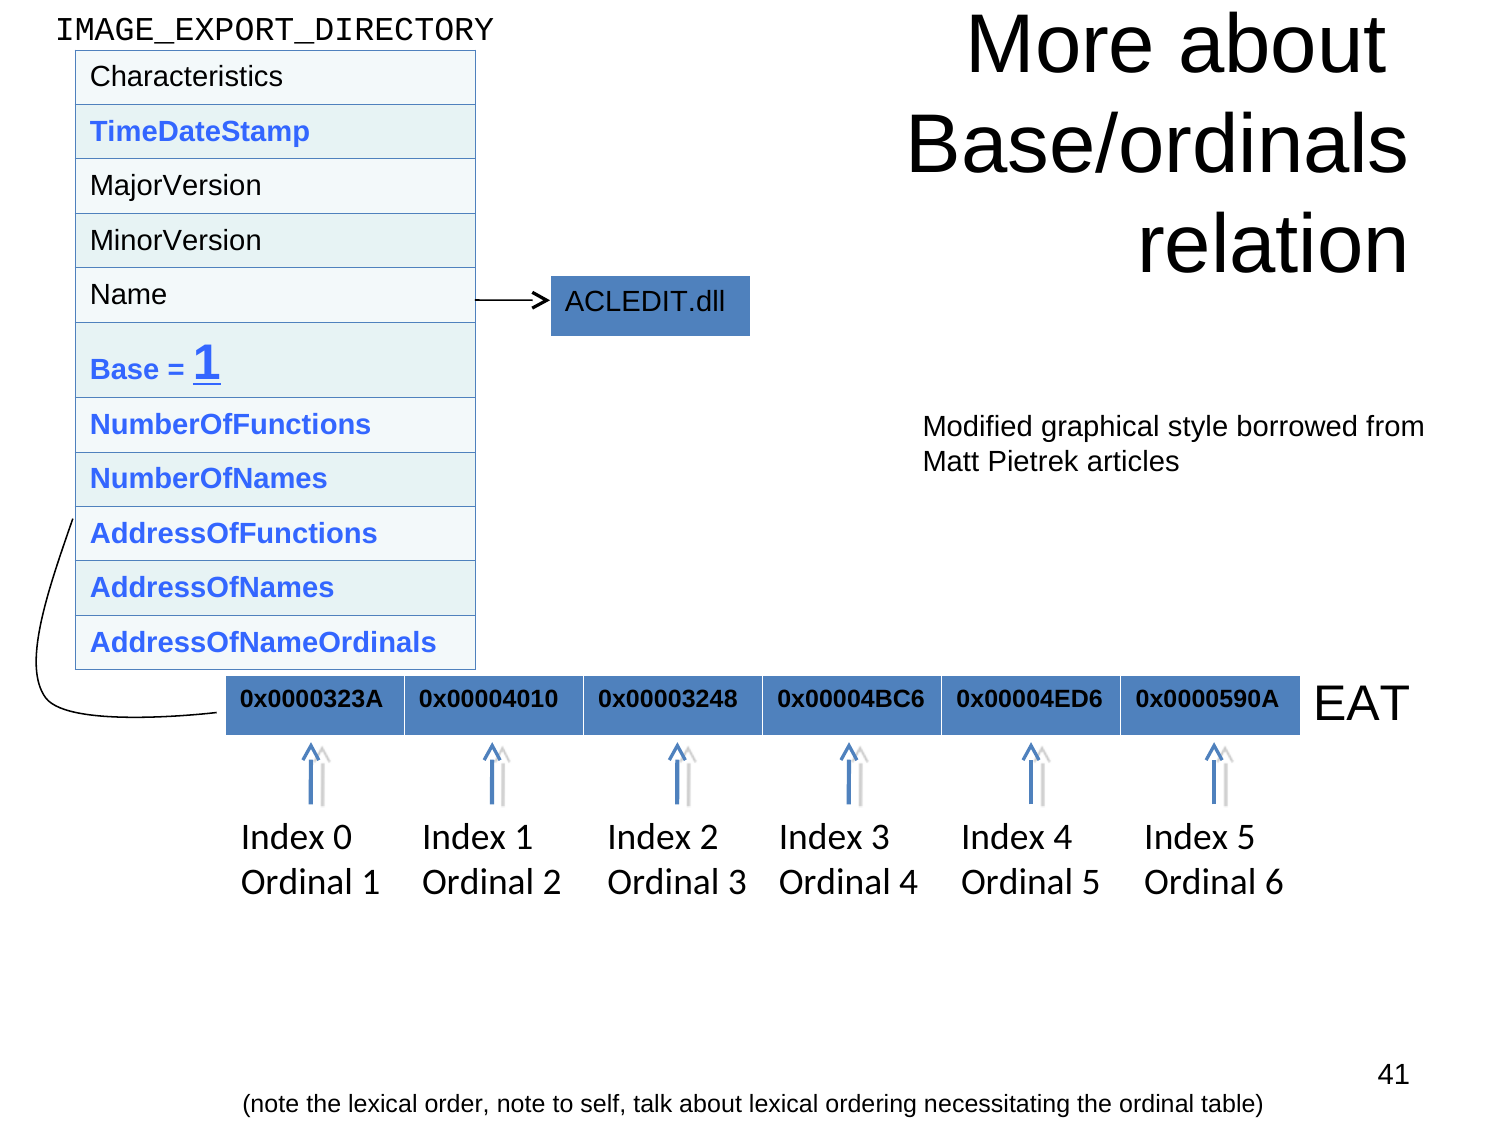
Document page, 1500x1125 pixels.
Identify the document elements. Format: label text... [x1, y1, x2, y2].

text_box Index 4 Ordinal 5 [946, 804, 1116, 910]
table_cell Base = 1 [76, 323, 475, 397]
text_box (note the lexical order, note to self, talk about lexical ordering necessitating the ordinal table) [227, 1079, 1282, 1125]
table_cell Name [76, 268, 475, 322]
table_cell AddressOfNames [76, 561, 475, 615]
text_box EAT [1298, 662, 1426, 738]
table_cell TimeDateStamp [76, 105, 475, 158]
text_box Index 2 Ordinal 3 [592, 804, 762, 910]
text_box Index 3 Ordinal 4 [764, 804, 934, 910]
text_box Index 5 Ordinal 6 [1129, 804, 1299, 910]
table_header ACLEDIT.dll [551, 276, 750, 336]
text_box Modified graphical style borrowed from Matt Pietrek articles [907, 399, 1449, 486]
table_cell AddressOfFunctions [76, 507, 475, 560]
text_box IMAGE_EXPORT_DIRECTORY [39, 0, 510, 56]
table_cell AddressOfNameOrdinals [76, 616, 475, 669]
table_cell NumberOfNames [76, 453, 475, 506]
table_header 0x00004BC6 [763, 676, 941, 735]
table_header 0x00003248 [584, 676, 762, 735]
table_cell MajorVersion [76, 159, 475, 213]
text_box Index 1 Ordinal 2 [407, 804, 577, 910]
table_header Characteristics [76, 56, 475, 104]
table_header 0x00004ED6 [942, 676, 1120, 735]
table_header 0x0000590A [1121, 676, 1298, 735]
table_cell MinorVersion [76, 214, 475, 267]
text_box Index 0 Ordinal 1 [226, 804, 396, 910]
text_box <number> [1074, 1042, 1426, 1103]
table_header 0x00004010 [405, 676, 583, 735]
table_header 0x0000323A [226, 676, 404, 735]
title More about Base/ordinals relation [476, 0, 1426, 297]
table_cell NumberOfFunctions [76, 398, 475, 452]
